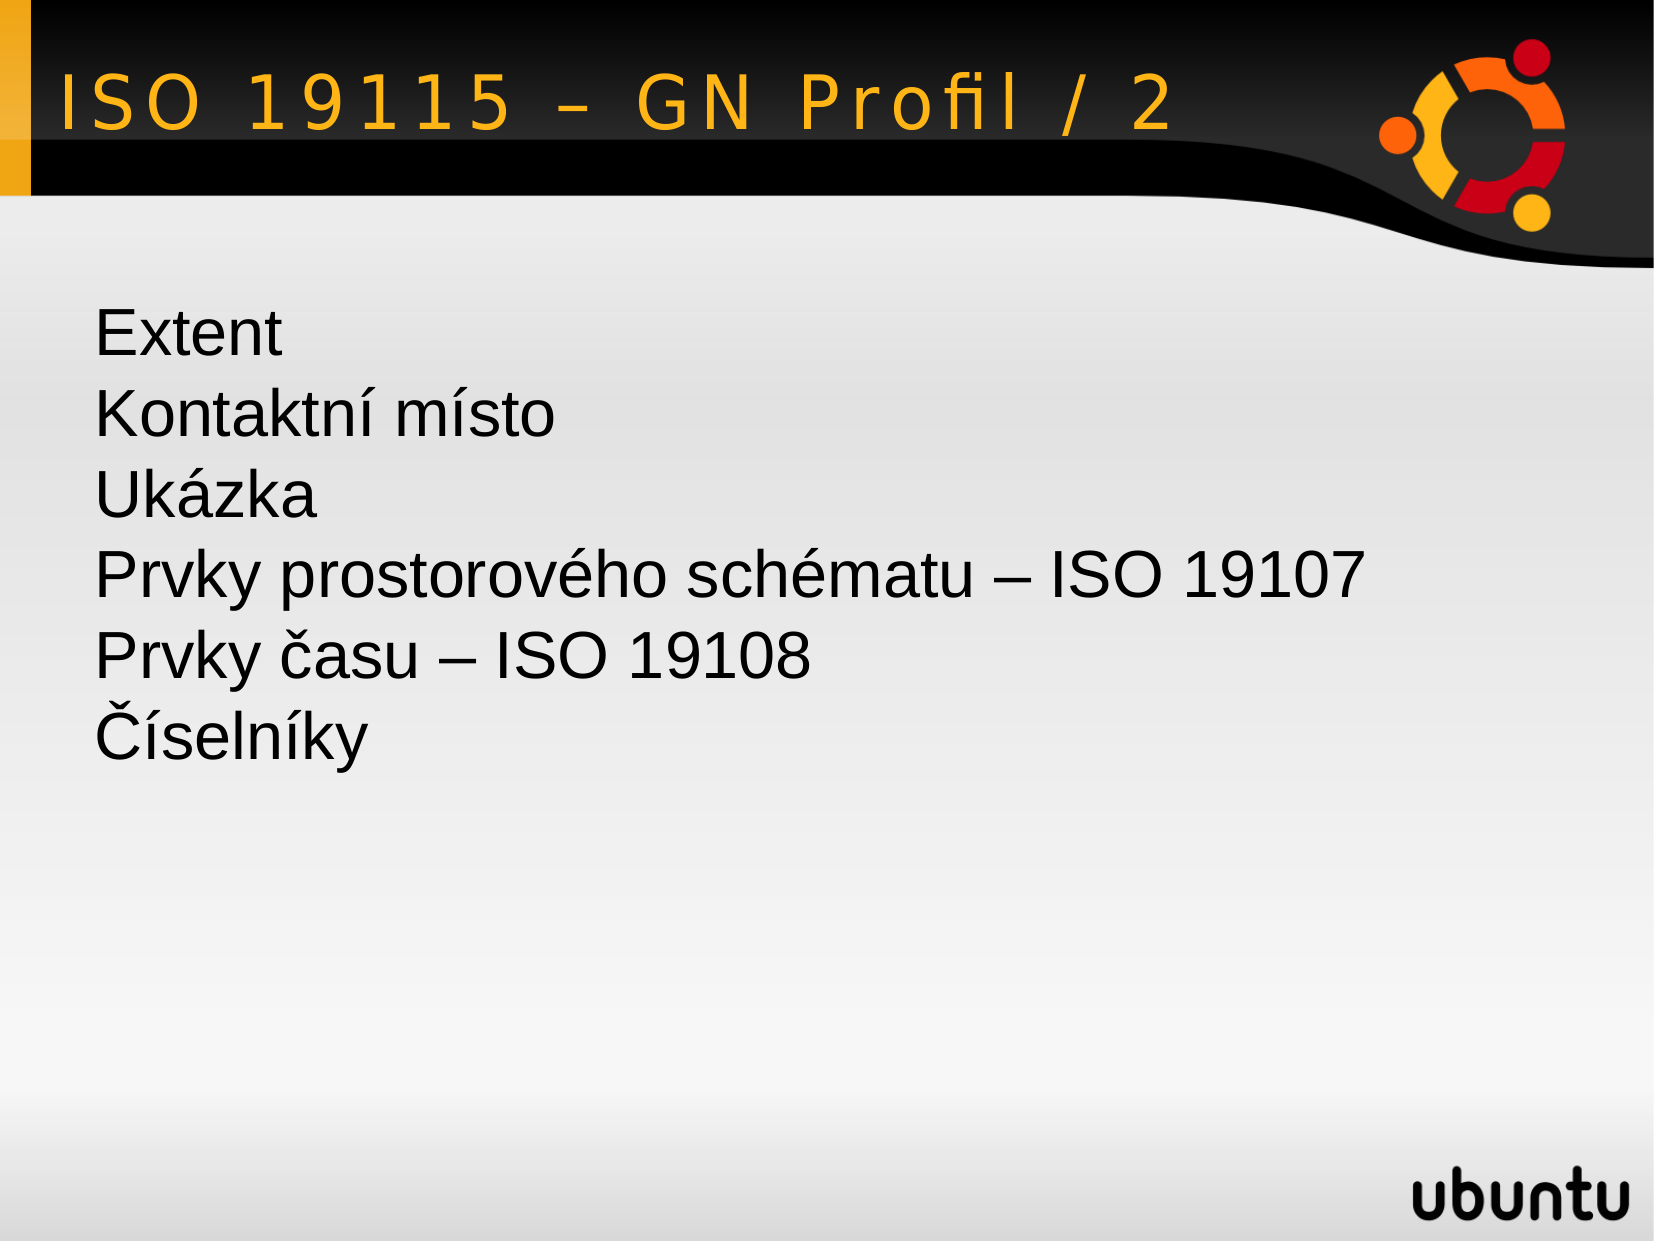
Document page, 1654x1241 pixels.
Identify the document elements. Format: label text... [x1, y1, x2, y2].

title ISO 19115 – GN Profil / 2 [59, 29, 1270, 178]
list Extent Kontaktní místo Ukázka Prvky prostorového schématu – ISO 19107 Prvky času – ISO 19108 Číselníky [76, 295, 1565, 1114]
picture [0, 0, 1654, 1241]
